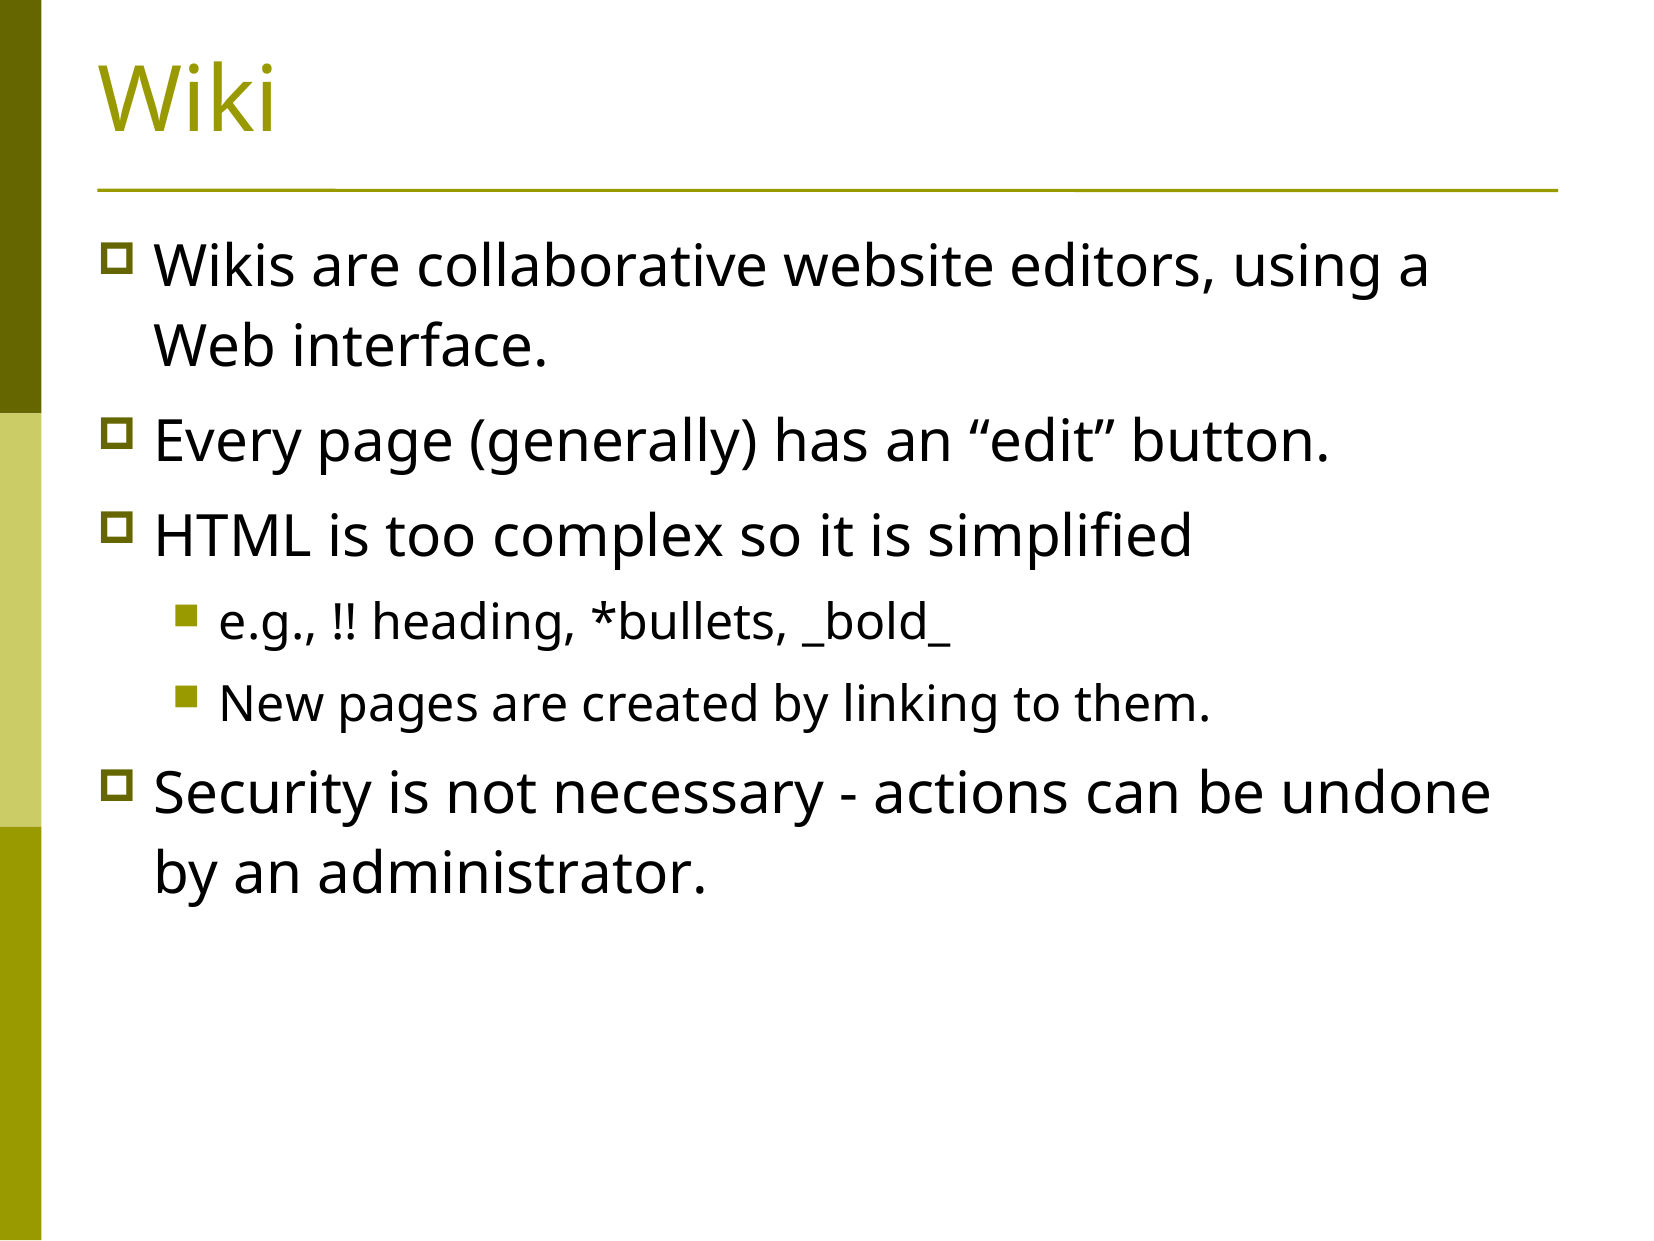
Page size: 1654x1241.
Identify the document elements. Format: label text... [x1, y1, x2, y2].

list Wikis are collaborative website editors, using a Web interface. Every page (generally) has an “edit” button. HTML is too complex so it is simplified e.g., !! heading, *bullets, _bold_ New pages are created by linking to them. Security is not necessary - actions can be undone by an administrator. [82, 216, 1571, 1124]
title Wiki [82, 0, 1571, 164]
